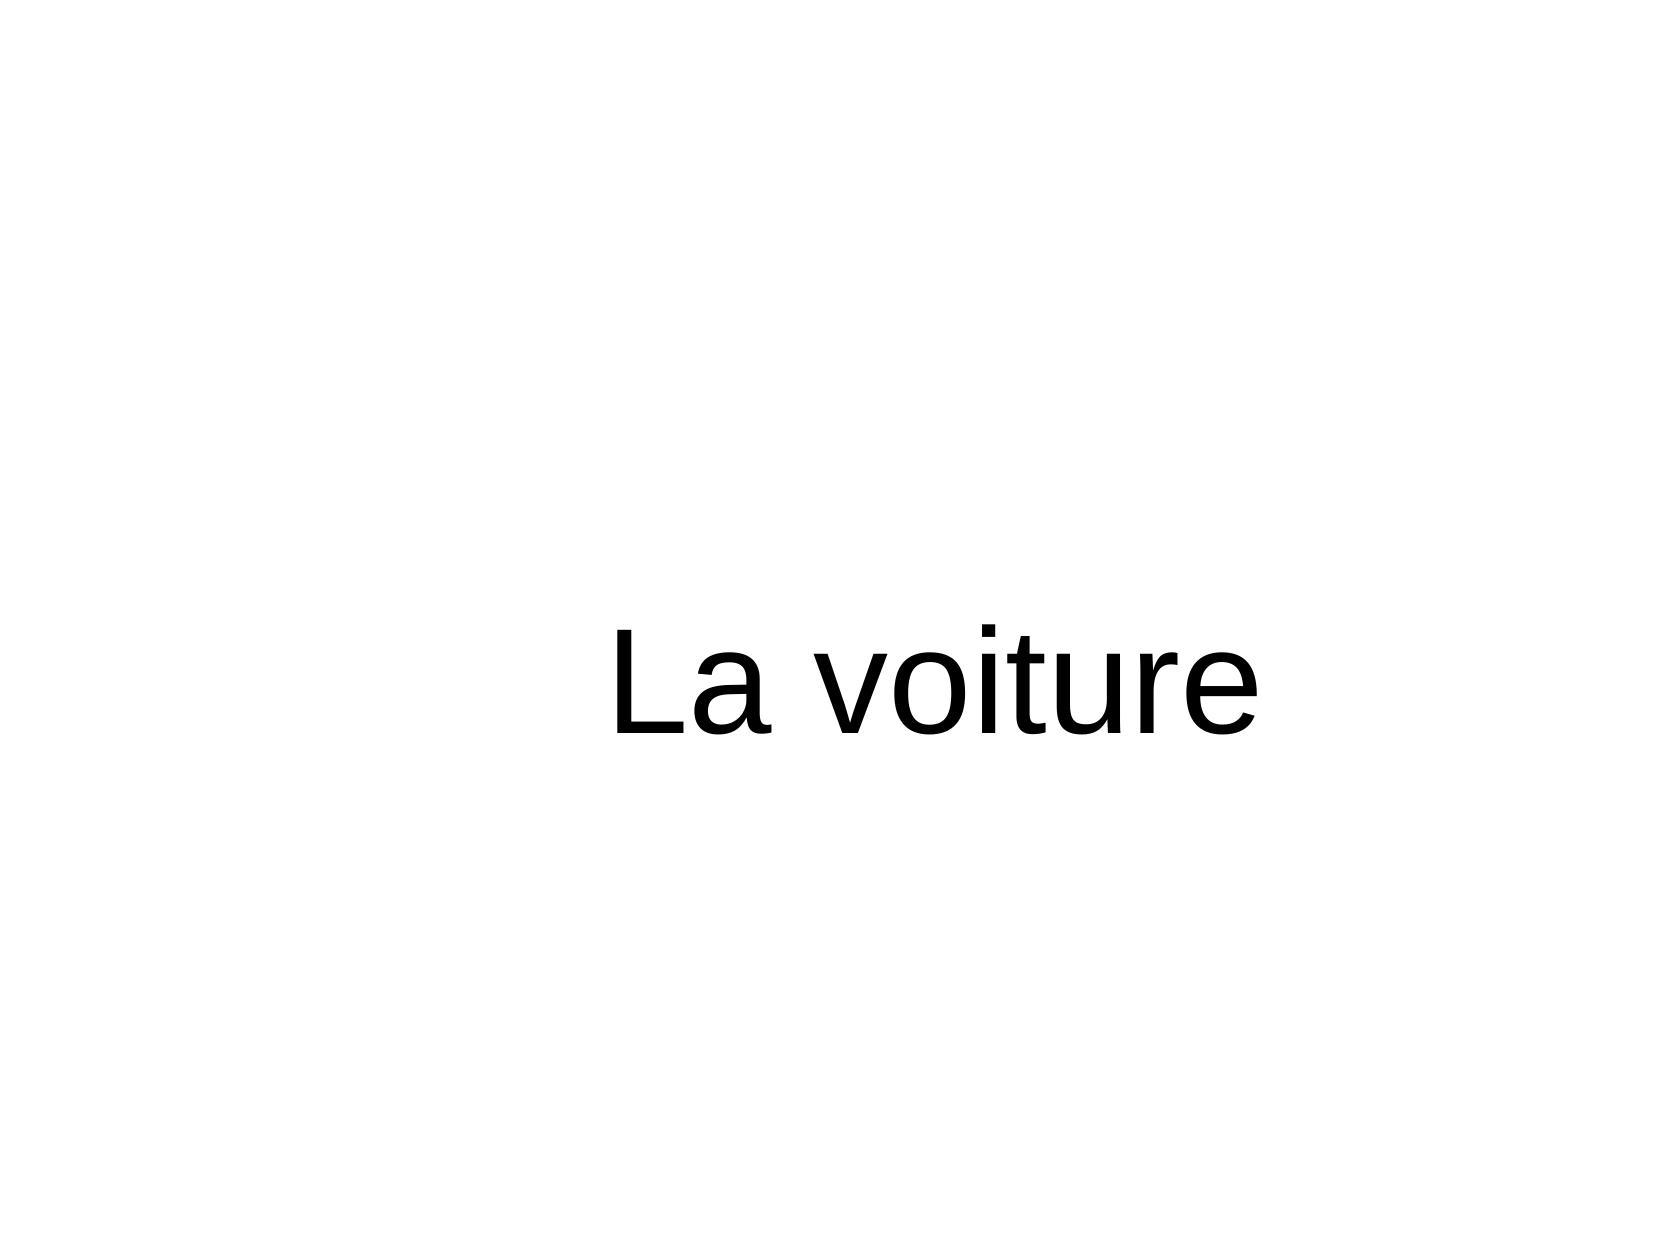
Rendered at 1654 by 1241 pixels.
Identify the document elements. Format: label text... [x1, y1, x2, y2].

text_box La voiture [590, 590, 1418, 773]
